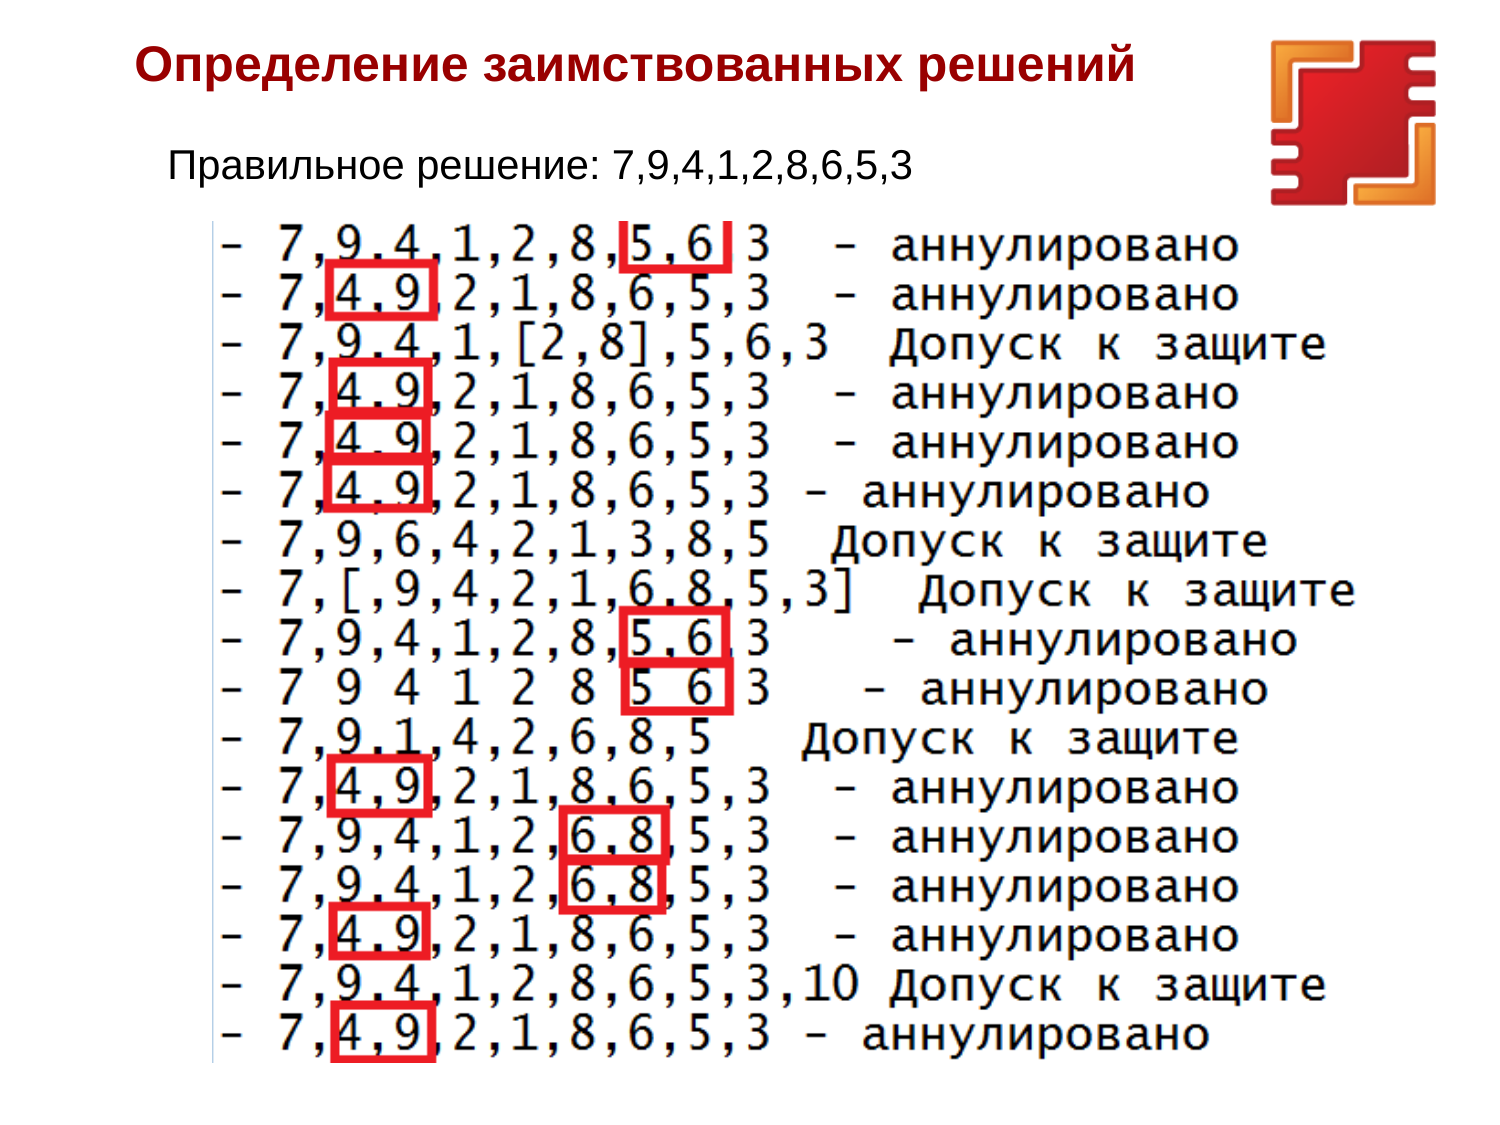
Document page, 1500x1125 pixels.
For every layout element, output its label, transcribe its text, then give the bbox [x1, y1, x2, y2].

text_box Определение заимствованных решений [119, 23, 1266, 221]
text_box Правильное решение: 7,9,4,1,2,8,6,5,3 [119, 129, 969, 206]
picture [1266, 35, 1441, 211]
picture [212, 221, 1359, 1063]
